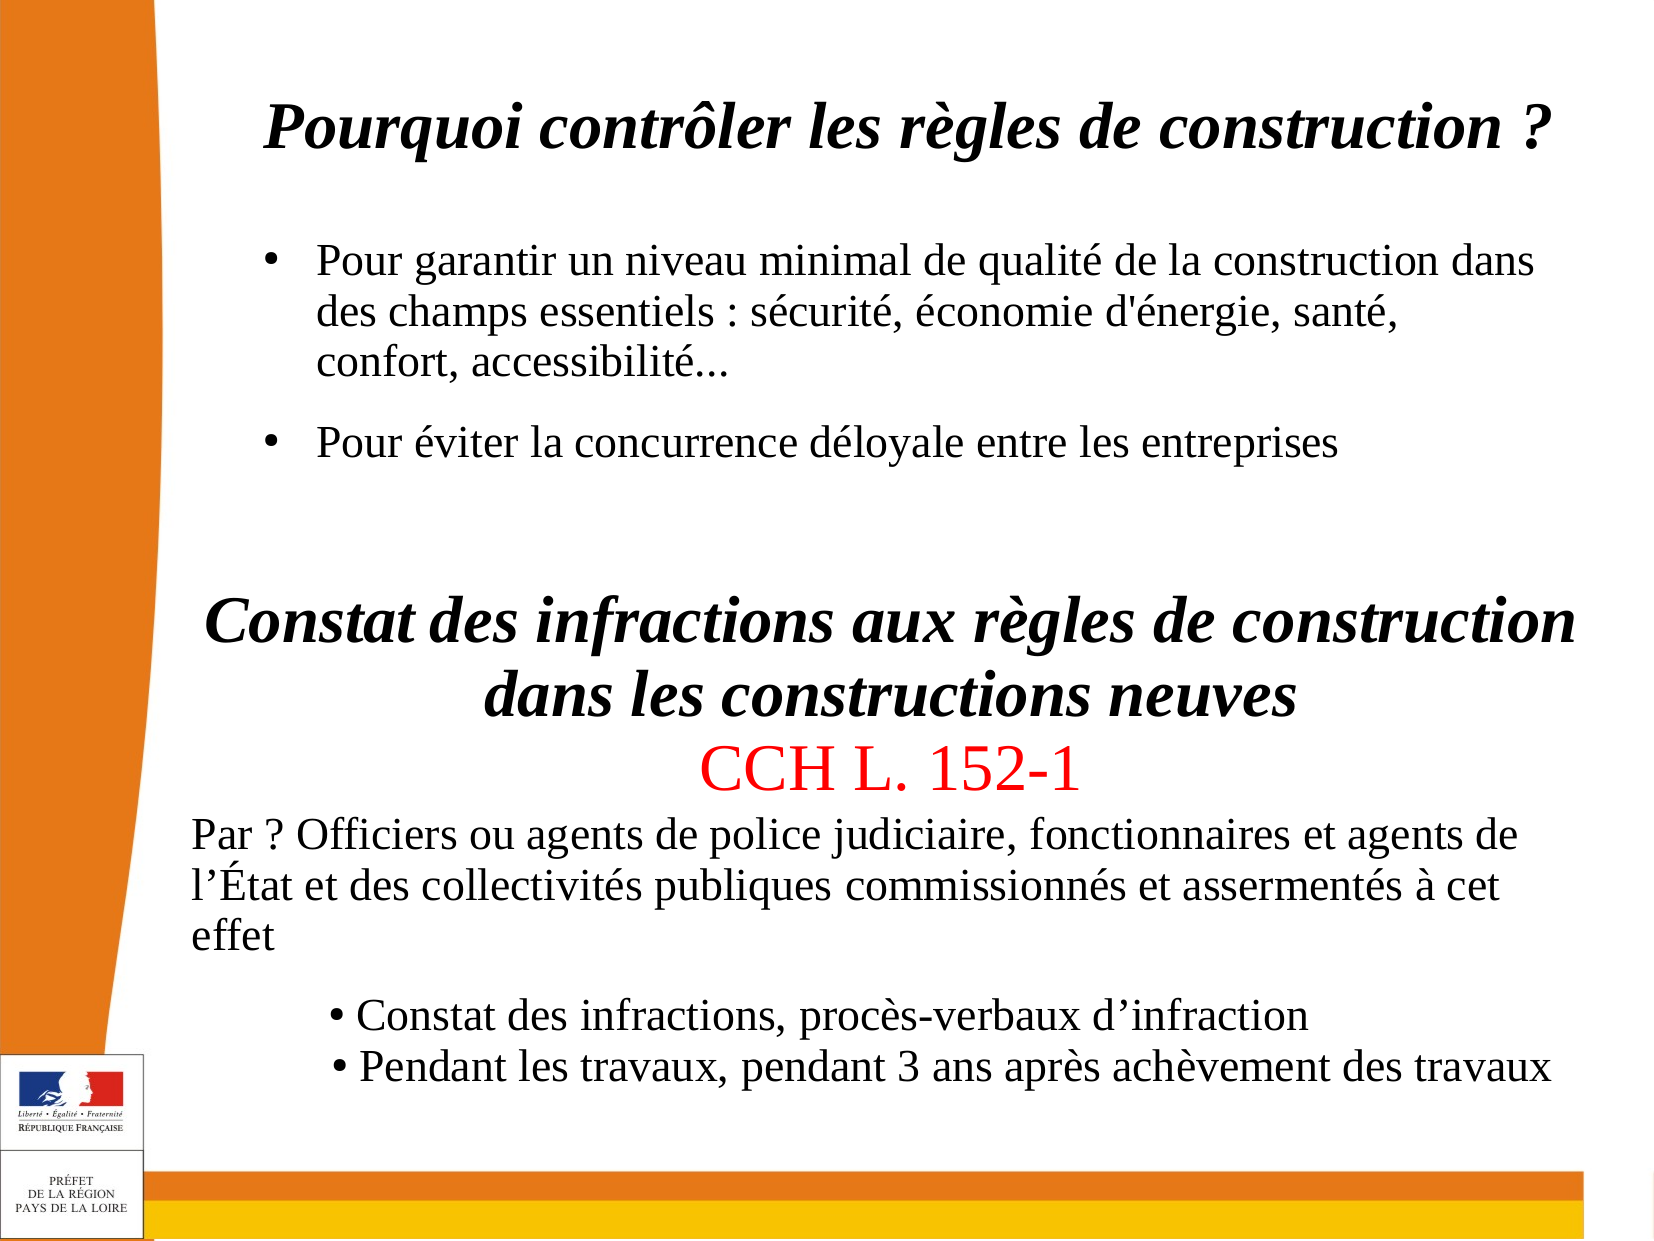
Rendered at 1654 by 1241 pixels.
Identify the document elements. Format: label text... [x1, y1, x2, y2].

text_box Par ? Officiers ou agents de police judiciaire, fonctionnaires et agents de l’État et des collectivités publiques commissionnés et assermentés à cet effet Constat des infractions, procès-verbaux d’infraction Pendant les travaux, pendant 3 ans après achèvement des travaux [177, 801, 1585, 1101]
text_box Pour garantir un niveau minimal de qualité de la construction dans des champs essentiels : sécurité, économie d'énergie, santé, confort, accessibilité... Pour éviter la concurrence déloyale entre les entreprises [230, 227, 1560, 542]
picture [0, 0, 1654, 1241]
title Pourquoi contrôler les règles de construction ? [165, 59, 1654, 193]
title Constat des infractions aux règles de construction dans les constructions neuves CCH L. 152-1 [147, 582, 1636, 805]
